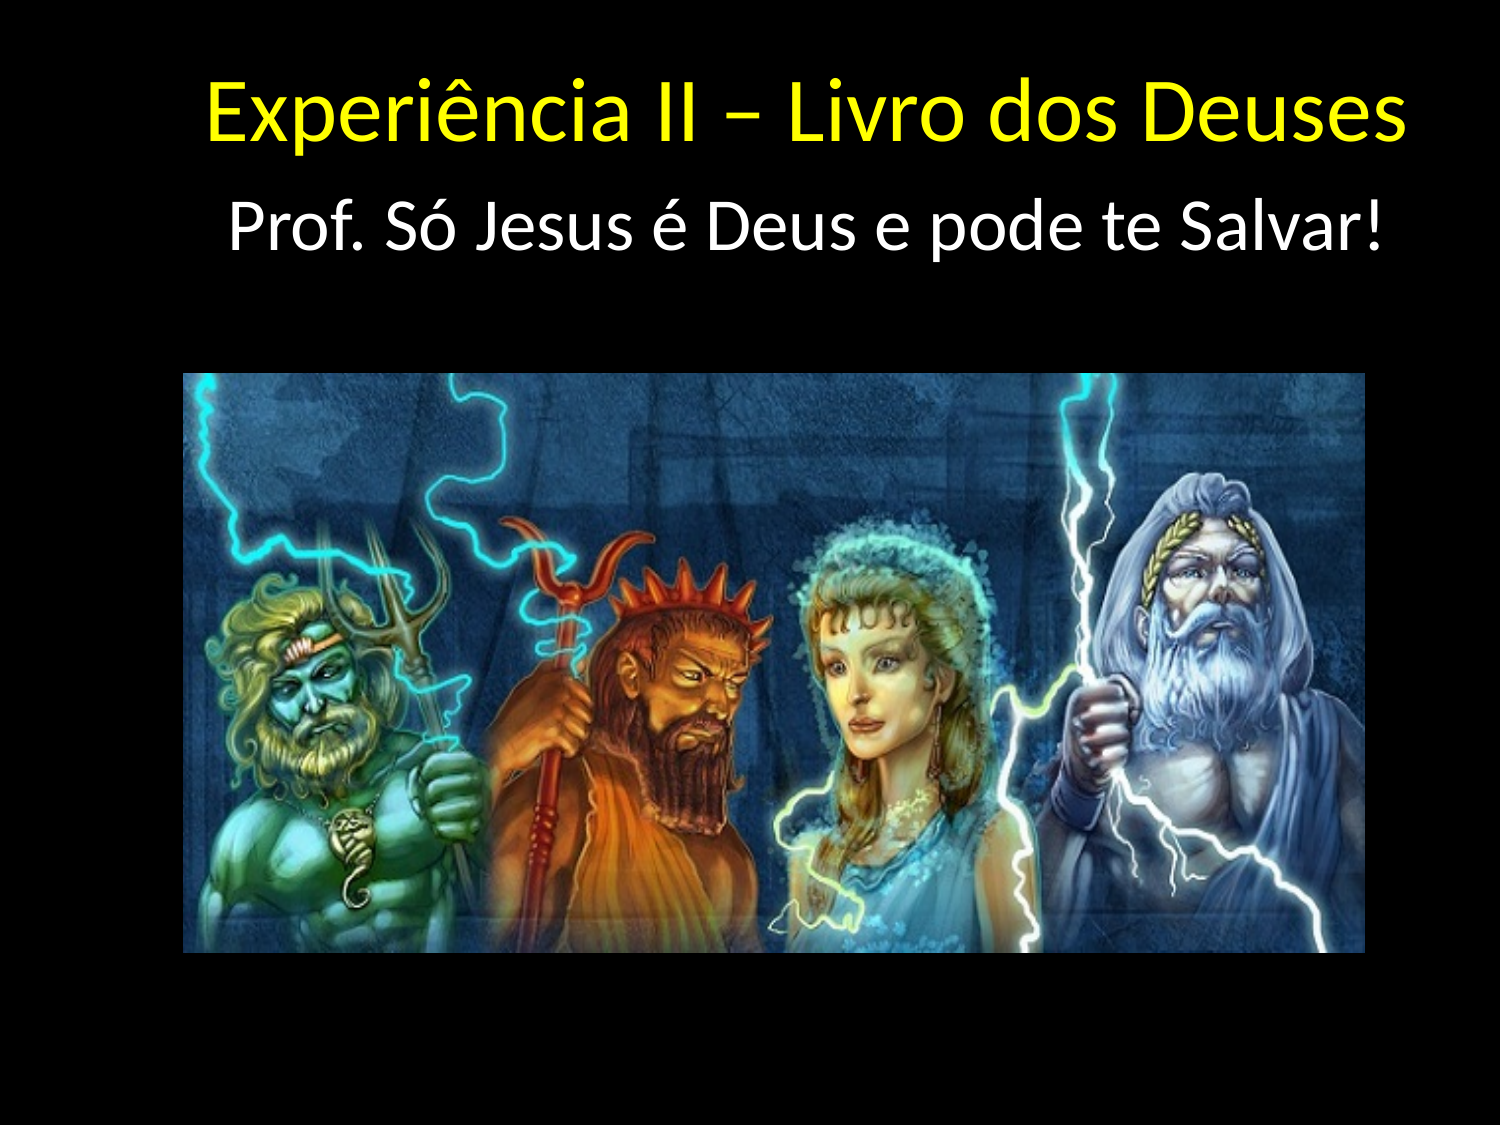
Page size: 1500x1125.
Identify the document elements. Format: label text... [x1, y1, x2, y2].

list Experiência II – Livro dos Deuses Prof. Só Jesus é Deus e pode te Salvar! [88, 42, 1471, 308]
picture [183, 373, 1365, 953]
